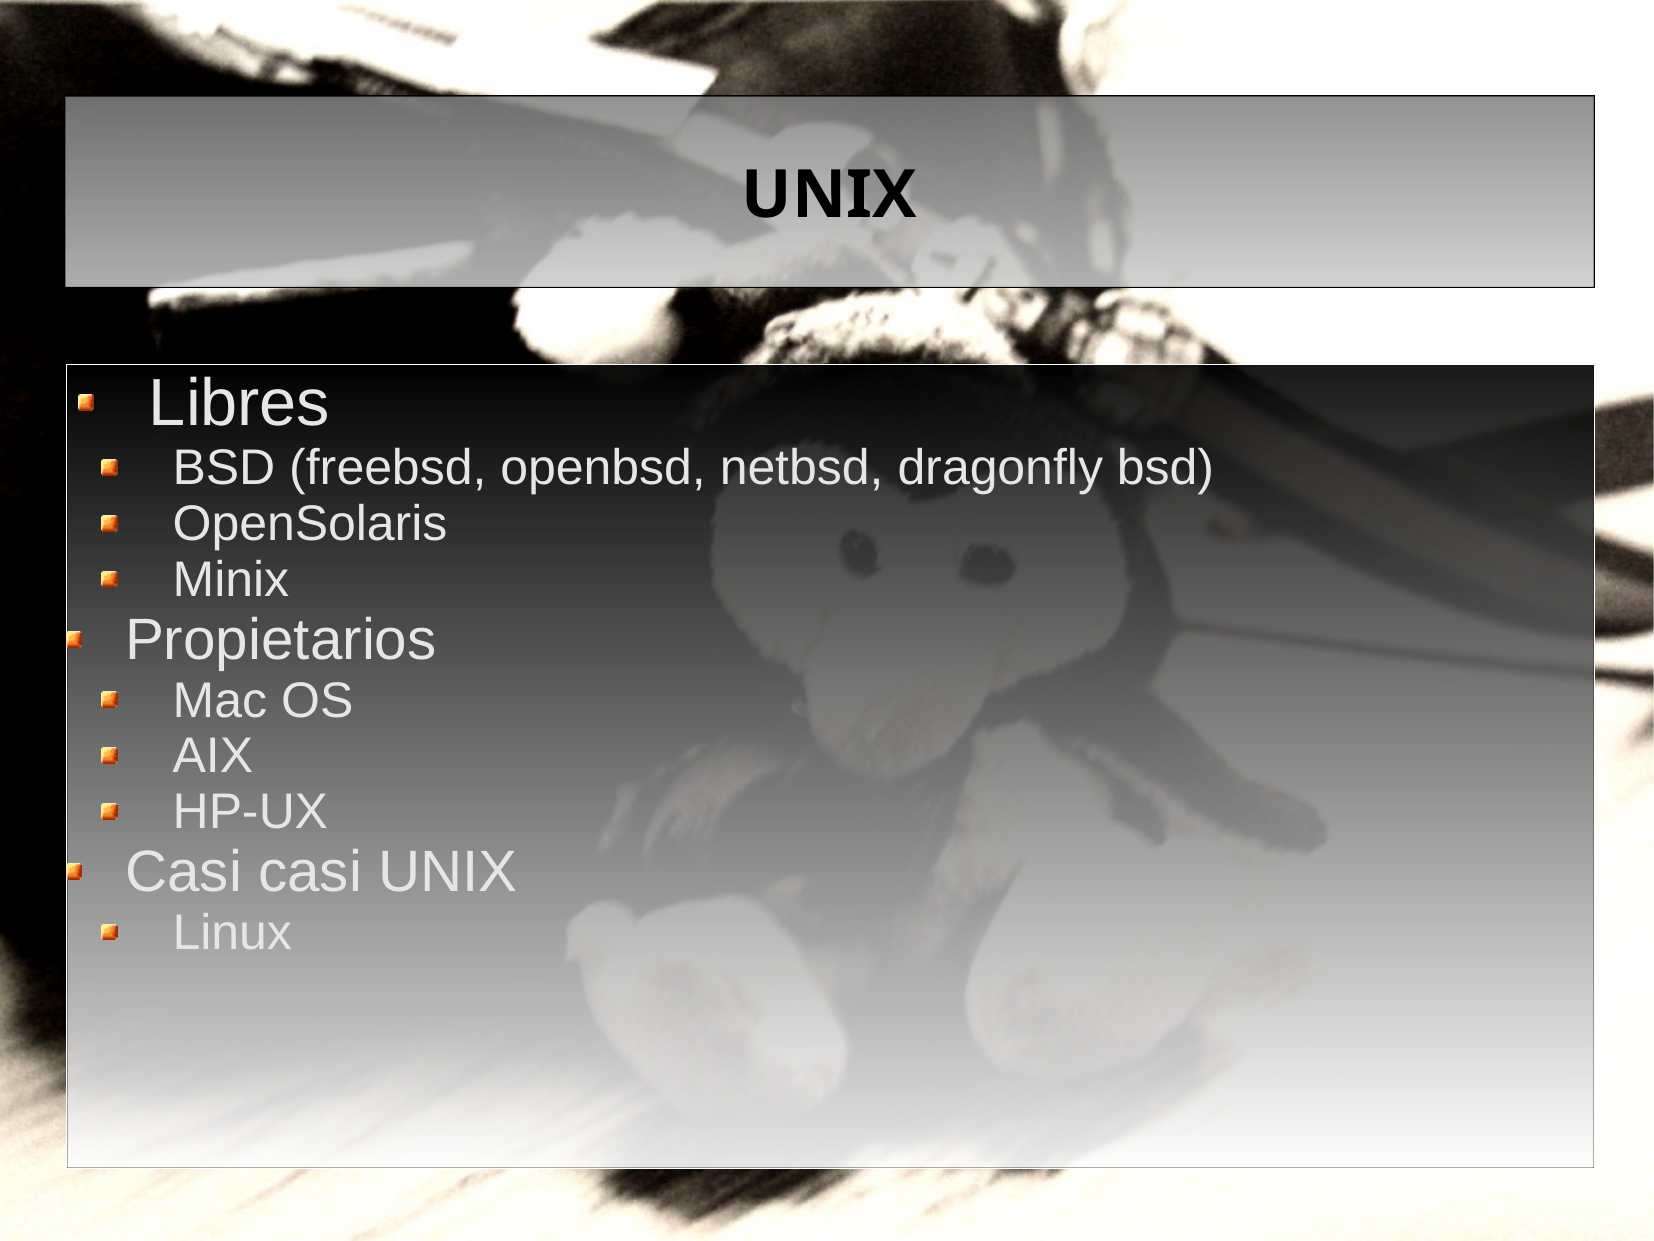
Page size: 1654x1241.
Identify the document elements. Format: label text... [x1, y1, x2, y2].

picture [0, 0, 1654, 1241]
title UNIX [64, 95, 1595, 288]
list Libres BSD (freebsd, openbsd, netbsd, dragonfly bsd) OpenSolaris Minix Propietarios Mac OS AIX HP-UX Casi casi UNIX Linux [66, 364, 1595, 1169]
